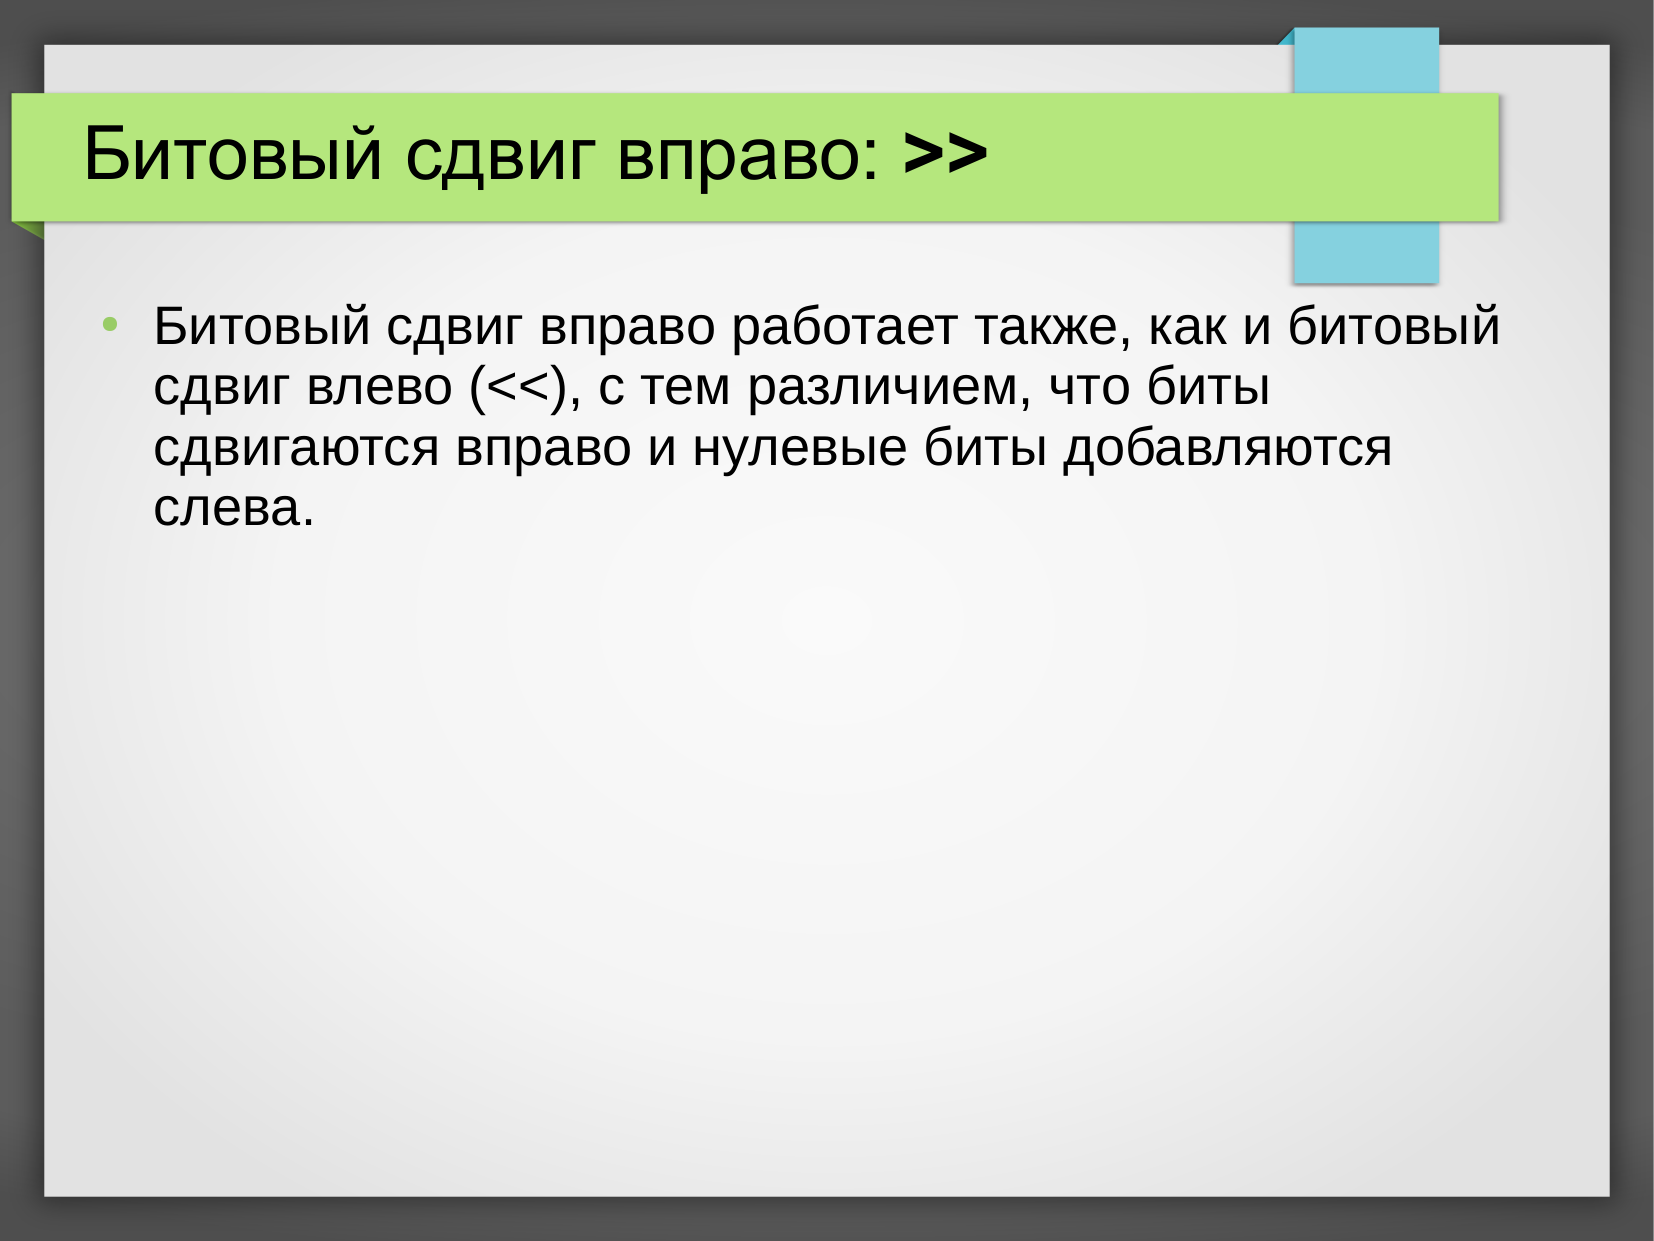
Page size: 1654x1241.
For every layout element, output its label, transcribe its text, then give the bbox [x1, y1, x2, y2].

picture [0, 0, 1654, 1241]
title Битовый сдвиг вправо: >> [82, 94, 1264, 213]
list Битовый сдвиг вправо работает также, как и битовый сдвиг влево (<<), с тем различием, что биты сдвигаются вправо и нулевые биты добавляются слева. [82, 295, 1571, 1015]
